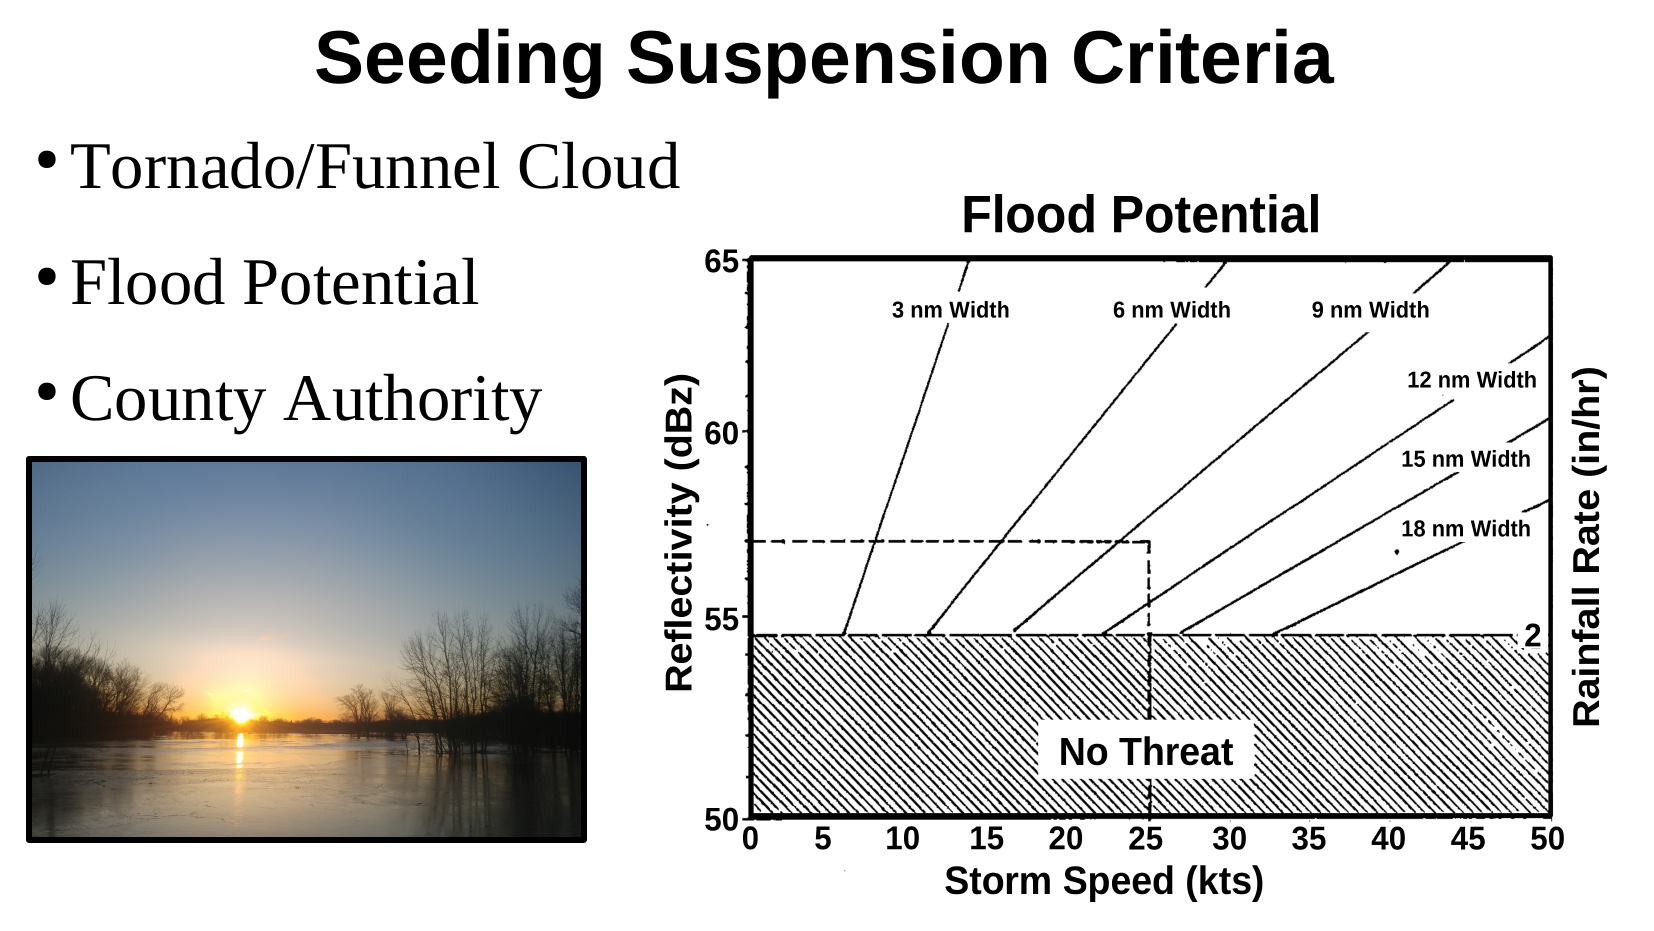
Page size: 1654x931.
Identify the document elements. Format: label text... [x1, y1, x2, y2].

title Seeding Suspension Criteria [0, 0, 1654, 107]
text_box Tornado/Funnel Cloud Flood Potential County Authority [2, 114, 715, 442]
picture [31, 461, 581, 837]
picture [623, 175, 1651, 908]
